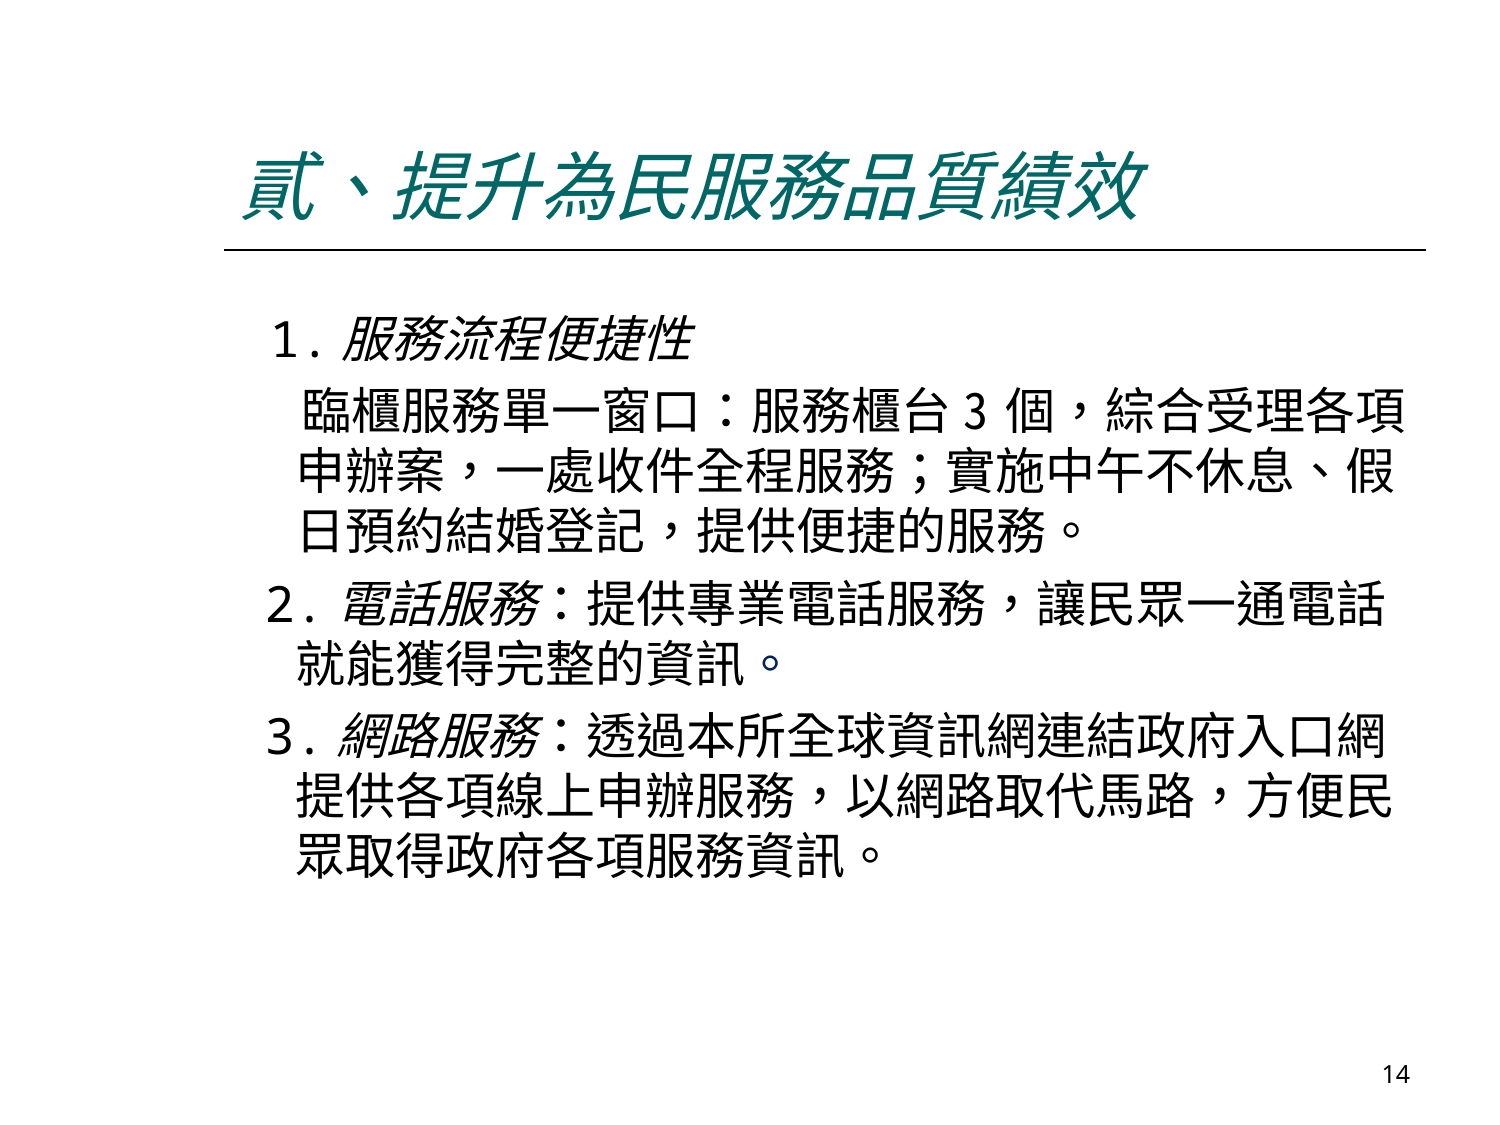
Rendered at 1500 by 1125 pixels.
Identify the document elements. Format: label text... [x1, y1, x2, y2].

list 1.服務流程便捷性 臨櫃服務單一窗口：服務櫃台3個，綜合受理各項申辦案，一處收件全程服務；實施中午不休息、假日預約結婚登記，提供便捷的服務。 2.電話服務：提供專業電話服務，讓民眾一通電話就能獲得完整的資訊。 3.網路服務：透過本所全球資訊網連結政府入口網提供各項線上申辦服務，以網路取代馬路，方便民眾取得政府各項服務資訊。 [224, 299, 1425, 975]
text_box <編號> [1074, 1025, 1426, 1101]
title 貳、提升為民服務品質績效 [224, 49, 1425, 237]
